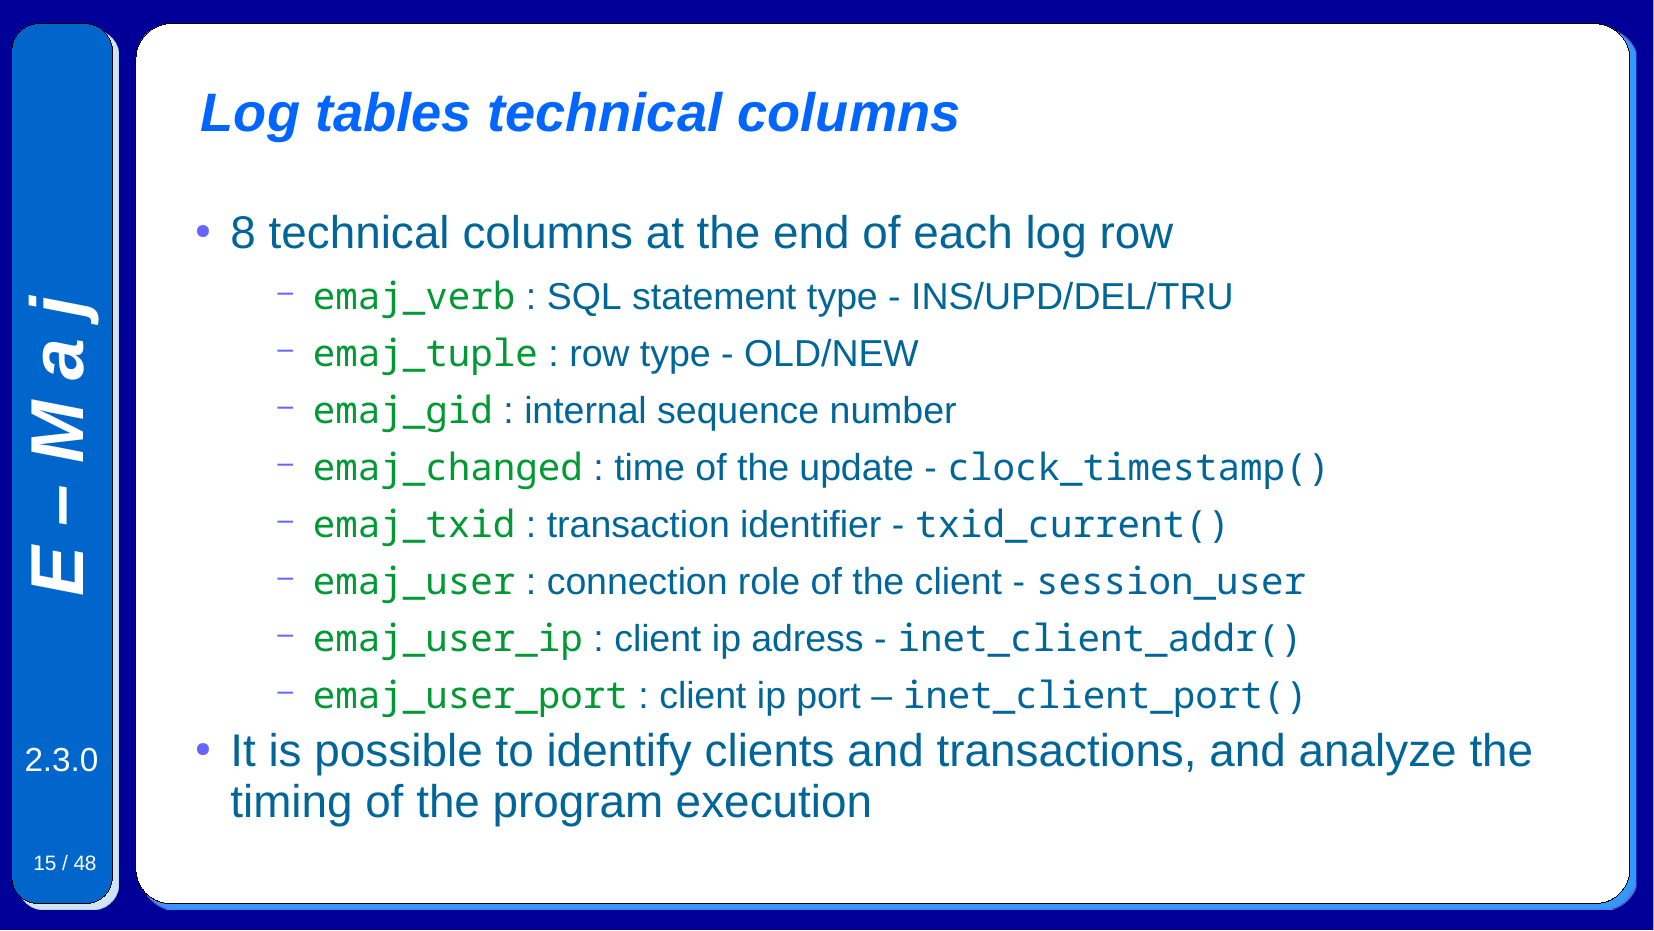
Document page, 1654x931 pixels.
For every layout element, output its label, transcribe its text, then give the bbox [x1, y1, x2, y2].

title Log tables technical columns [200, 34, 1575, 191]
list 8 technical columns at the end of each log row emaj_verb : SQL statement type - INS/UPD/DEL/TRU emaj_tuple : row type - OLD/NEW emaj_gid : internal sequence number emaj_changed : time of the update - clock_timestamp() emaj_txid : transaction identifier - txid_current() emaj_user : connection role of the client - session_user emaj_user_ip : client ip adress - inet_client_addr() emaj_user_port : client ip port – inet_client_port() It is possible to identify clients and transactions, and analyze the timing of the program execution [177, 206, 1587, 827]
